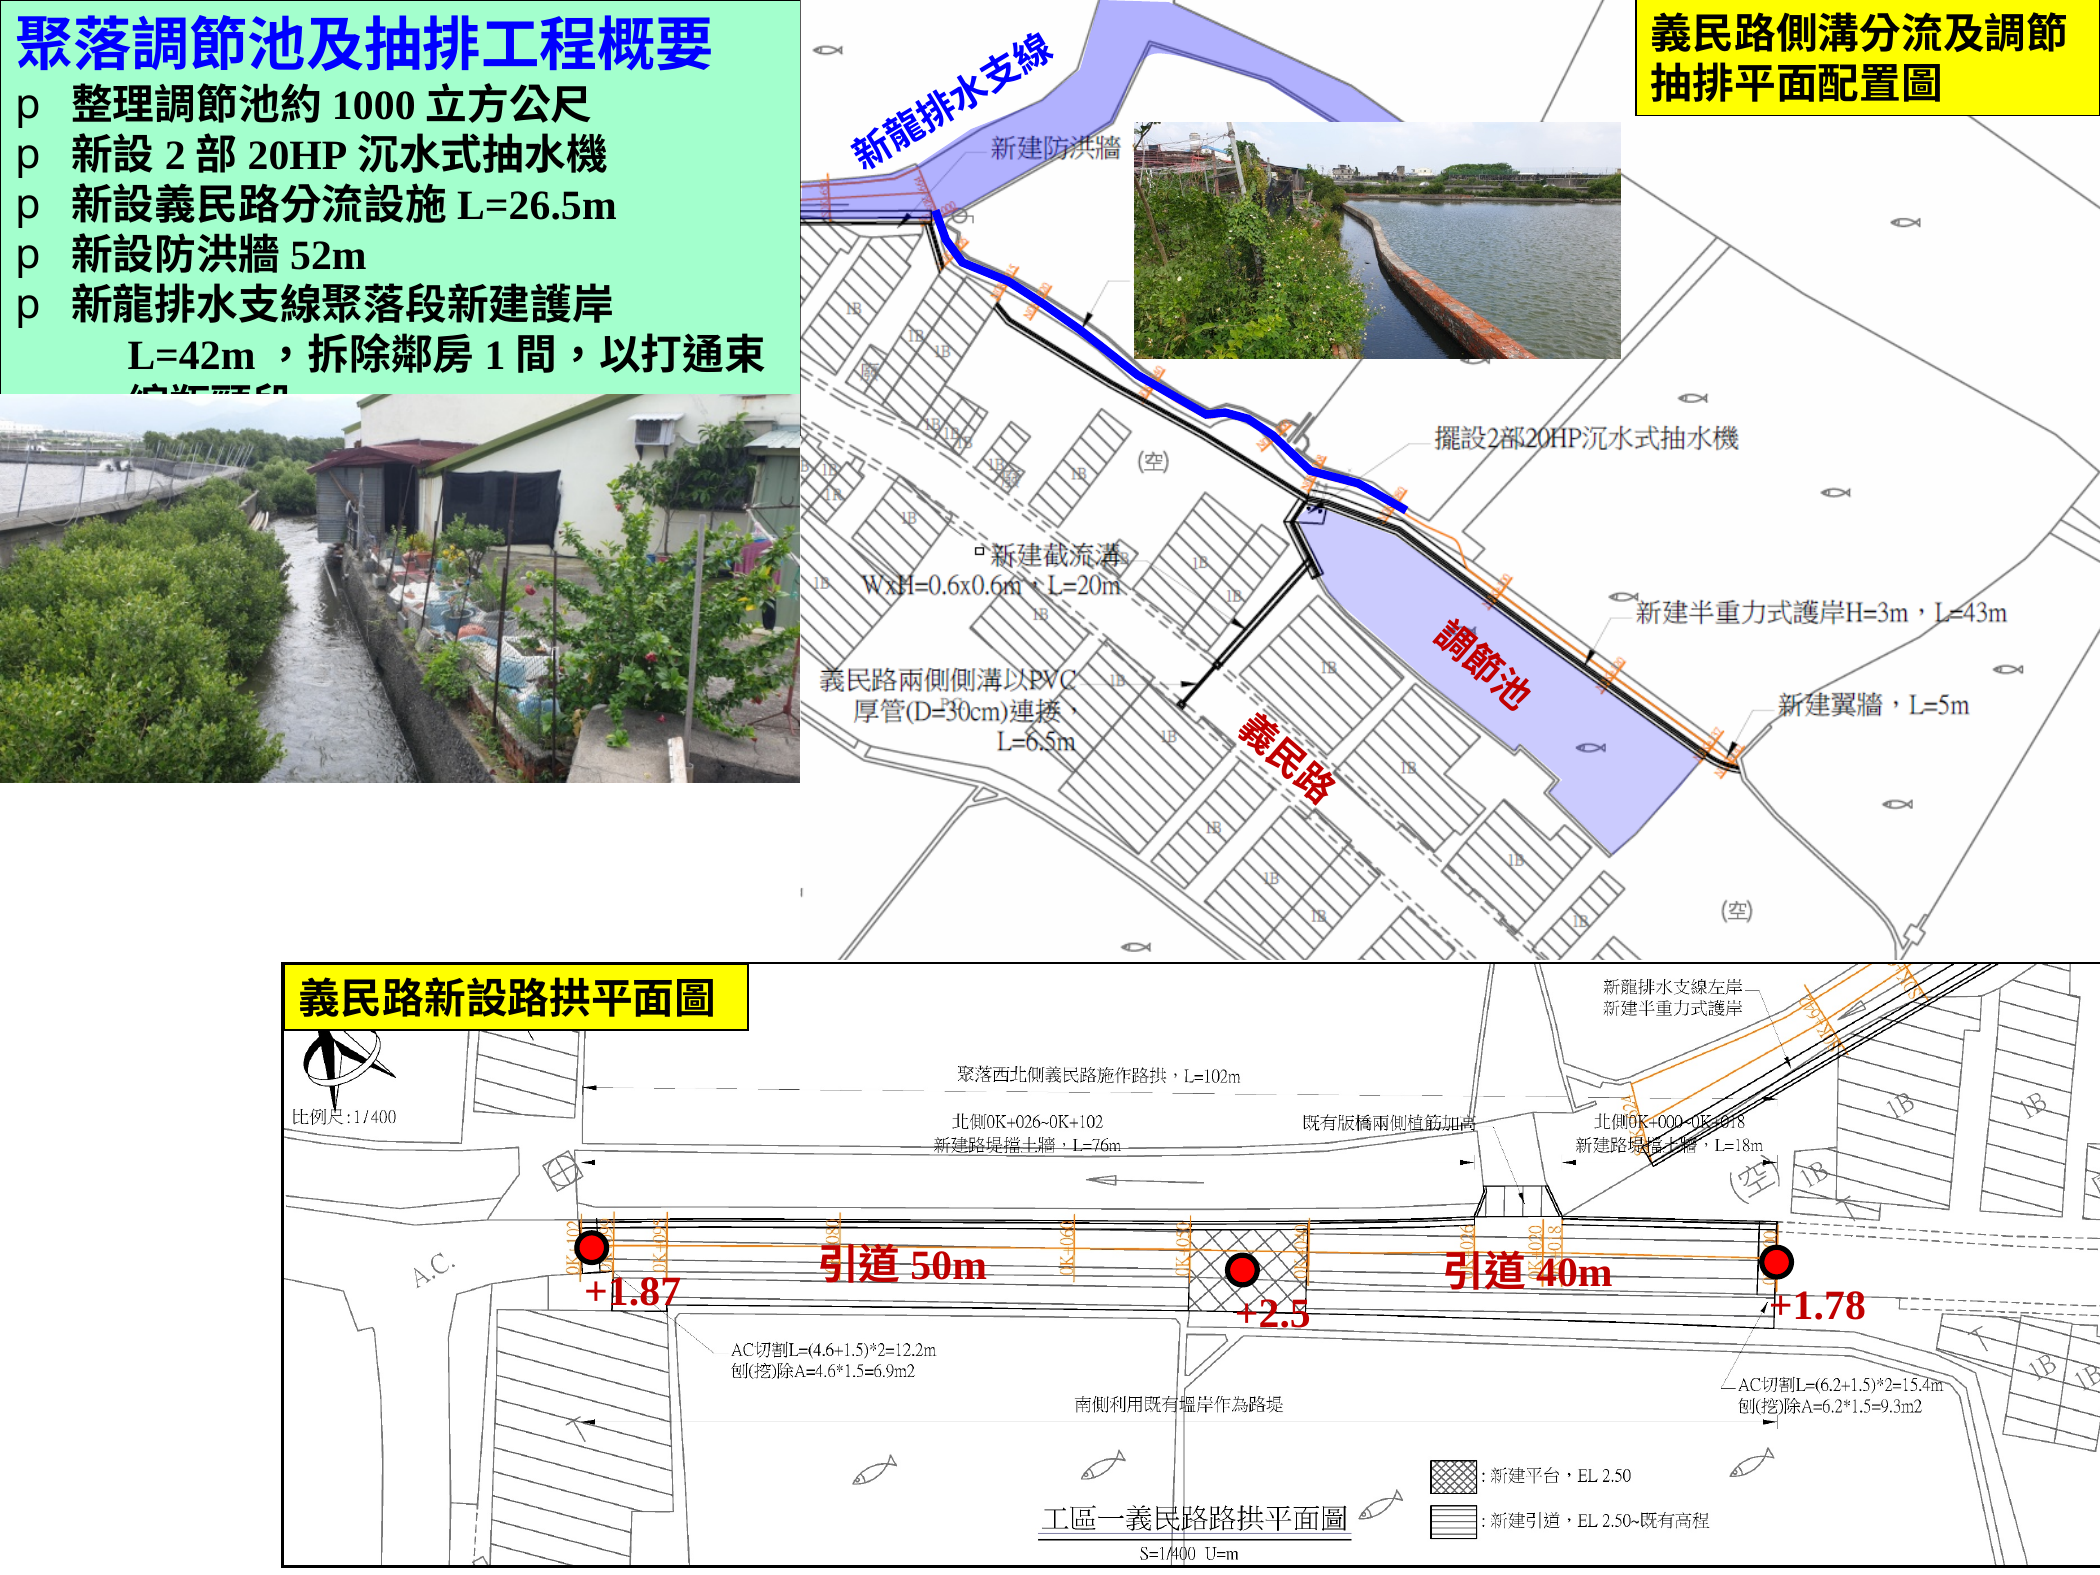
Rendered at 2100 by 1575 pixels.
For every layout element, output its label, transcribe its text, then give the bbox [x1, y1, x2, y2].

text_box 義民路側溝分流及調節抽排平面配置圖 [1635, 0, 2100, 116]
text_box +1.87 [569, 1255, 706, 1322]
text_box [576, 1232, 607, 1255]
text_box 新龍排水支線 [826, 5, 1083, 193]
text_box 引道50m [802, 1230, 1017, 1297]
text_box 義民路 [1214, 688, 1442, 897]
text_box 調節池 [1410, 594, 1575, 748]
text_box 義民路新設路拱平面圖 [283, 964, 748, 1030]
text_box +2.5 [1219, 1278, 1327, 1344]
text_box [1761, 1247, 1792, 1270]
picture [894, 58, 1082, 172]
picture [0, 0, 2100, 960]
text_box 引道40m [1427, 1237, 1642, 1303]
text_box 聚落調節池及抽排工程概要 整理調節池約1000立方公尺 新設2部20HP沉水式抽水機 新設義民路分流設施L=26.5m 新設防洪牆52m 新龍排水支線聚落段新建護岸L=42m，拆除鄰房1間，以打通束縮瓶頸段 [0, 0, 800, 389]
text_box [1297, 504, 1702, 855]
picture [800, 0, 1099, 212]
text_box [1227, 1255, 1258, 1278]
picture [283, 964, 2100, 1566]
text_box [800, 0, 1402, 220]
text_box +1.78 [1753, 1270, 1891, 1336]
